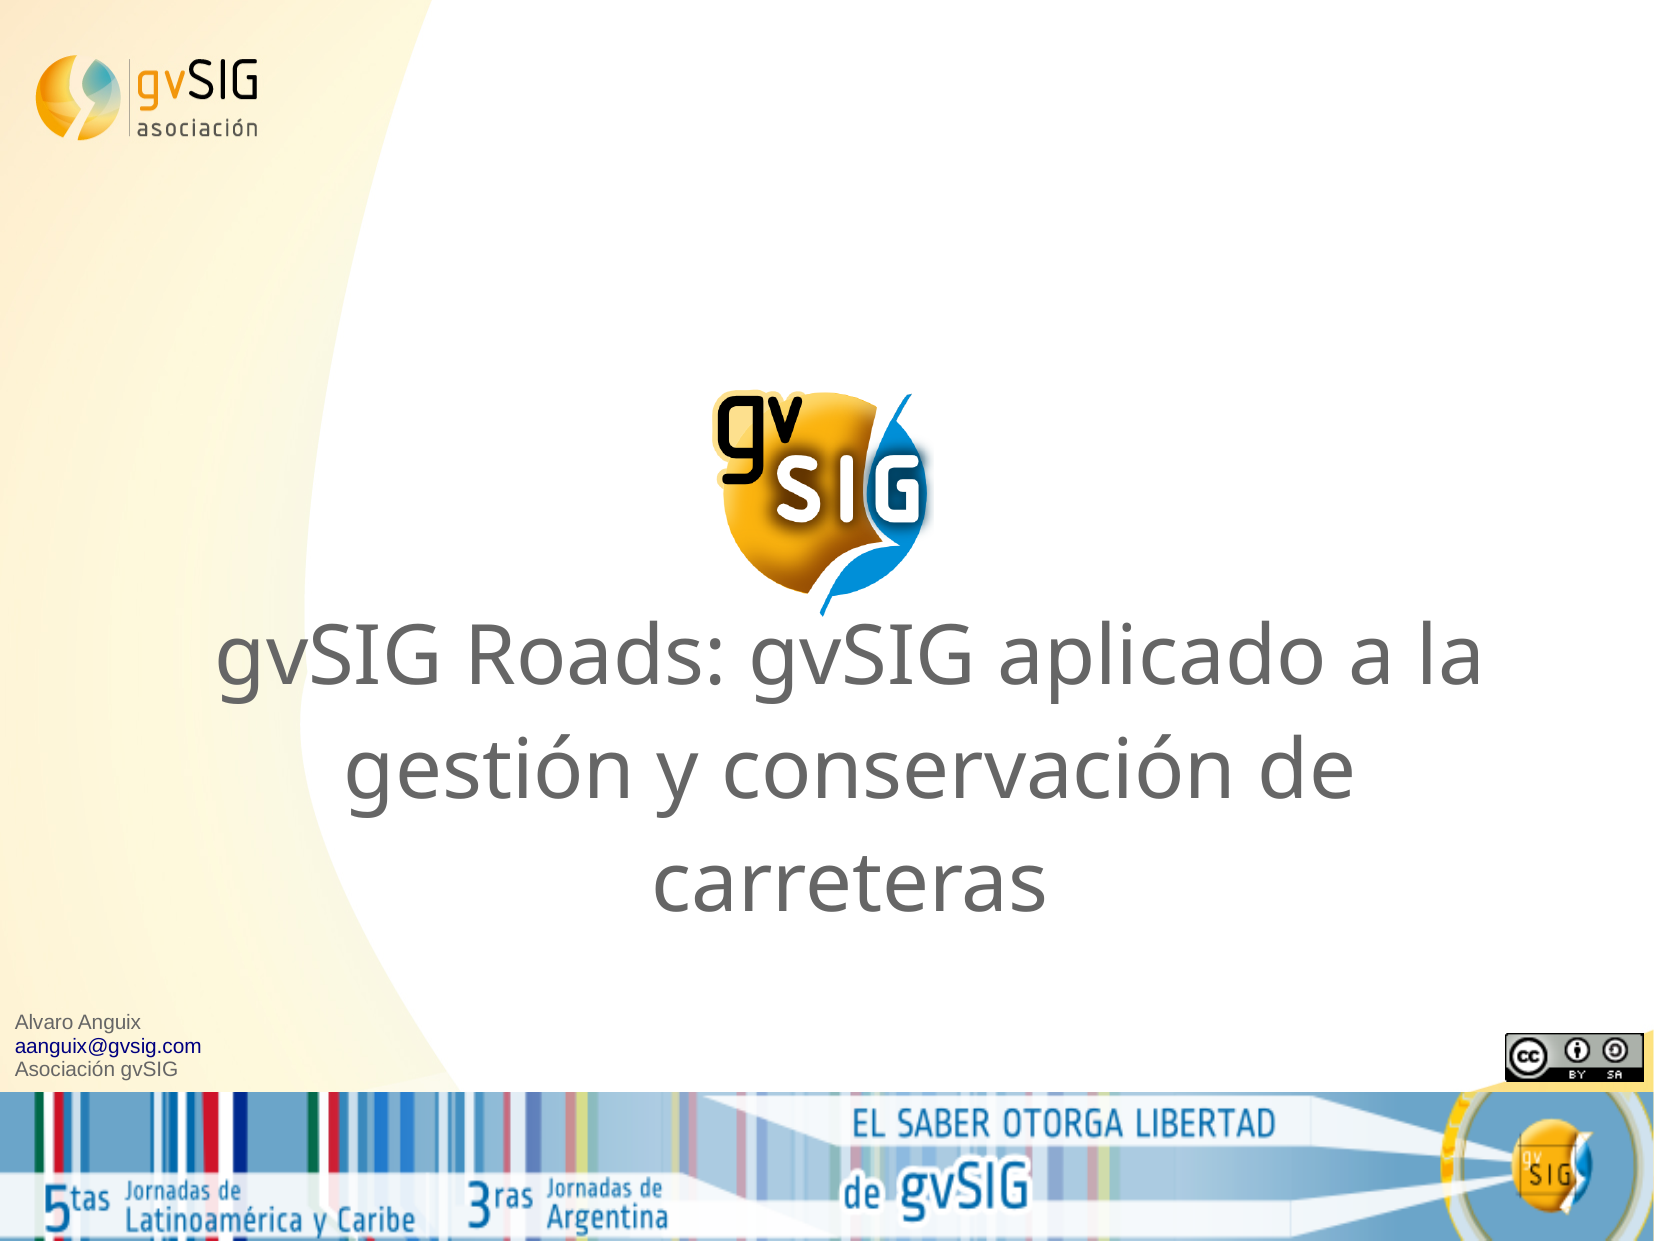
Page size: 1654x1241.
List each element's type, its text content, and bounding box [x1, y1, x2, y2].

text_box Alvaro Anguix aanguix@gvsig.com Asociación gvSIG [0, 1003, 355, 1090]
title gvSIG Roads: gvSIG aplicado a la gestión y conservación de carreteras [135, 619, 1566, 912]
picture [0, 0, 1654, 1241]
